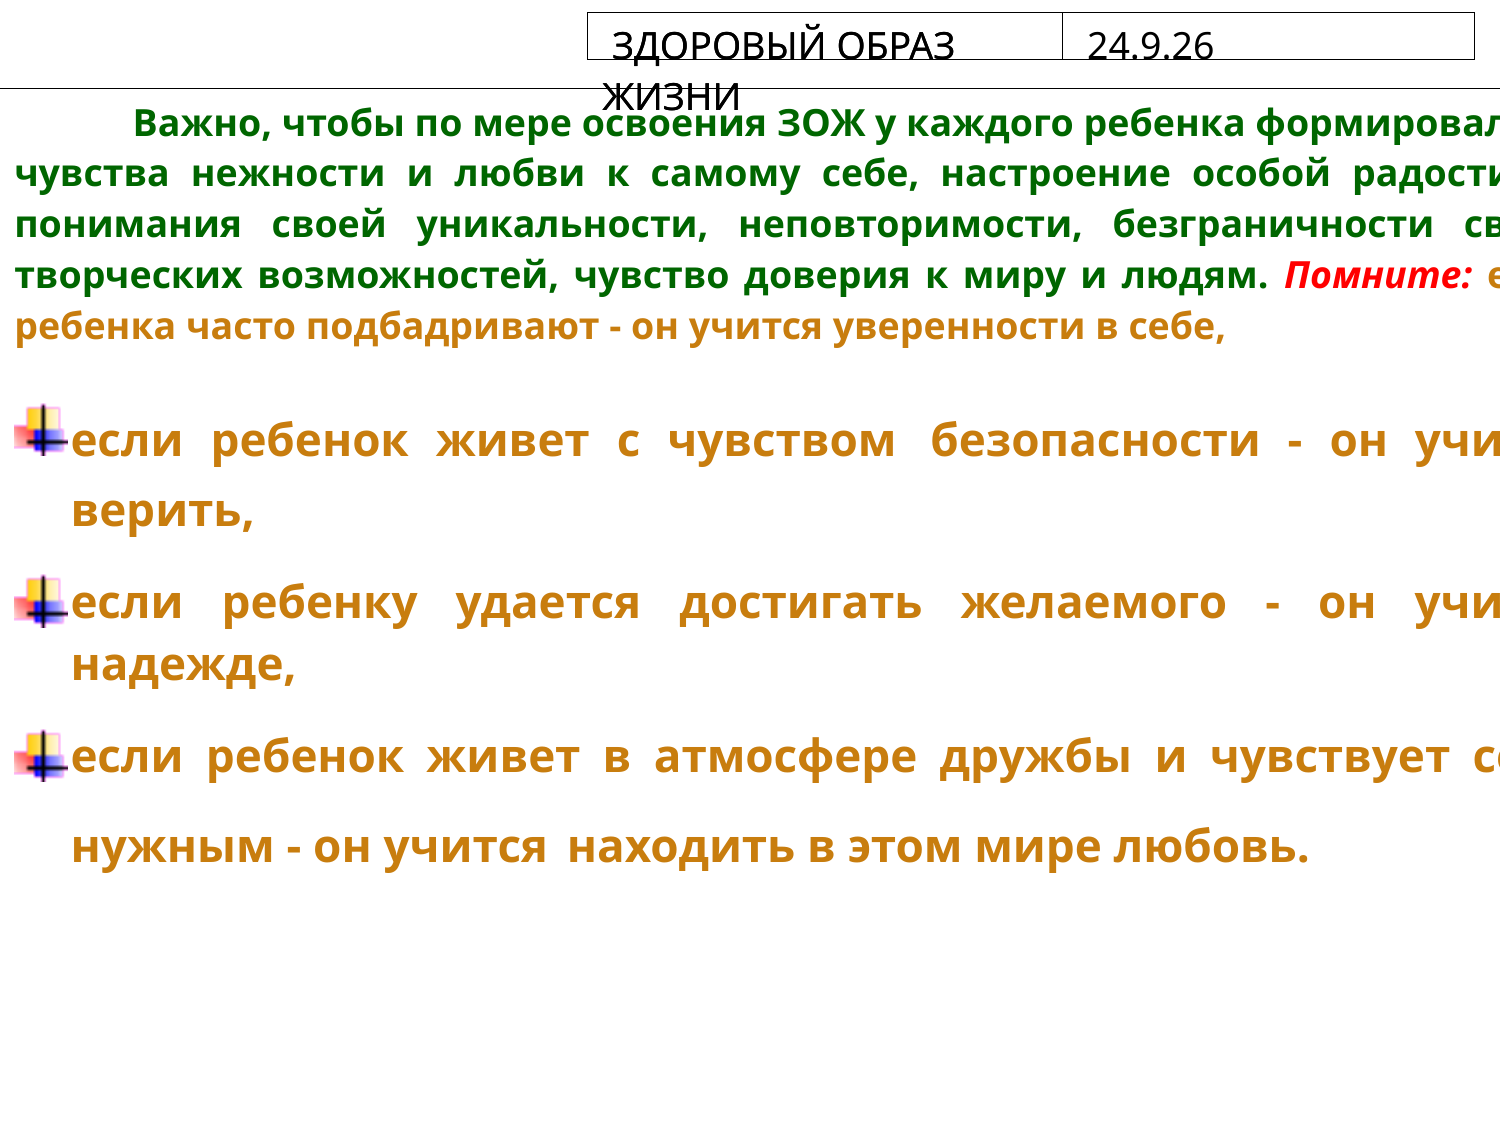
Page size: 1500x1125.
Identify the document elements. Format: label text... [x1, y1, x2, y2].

list Важно, чтобы по мере освоения ЗОЖ у каждого ребенка формировались чувства нежности и любви к самому себе, настроение особой радости от понимания своей уникальности, неповторимости, безграничности своих творческих возможностей, чувство доверия к миру и людям. Помните: если ребенка часто подбадривают - он учится уверенности в себе, если ребенок живет с чувством безопасности - он учится верить, если ребенку удается достигать желаемого - он учится надежде, если ребенок живет в атмосфере дружбы и чувствует себя нужным - он учится находить в этом мире любовь. [0, 88, 1500, 1125]
footer ЗДОРОВЫЙ ОБРАЗ ЖИЗНИ [587, 12, 1063, 60]
